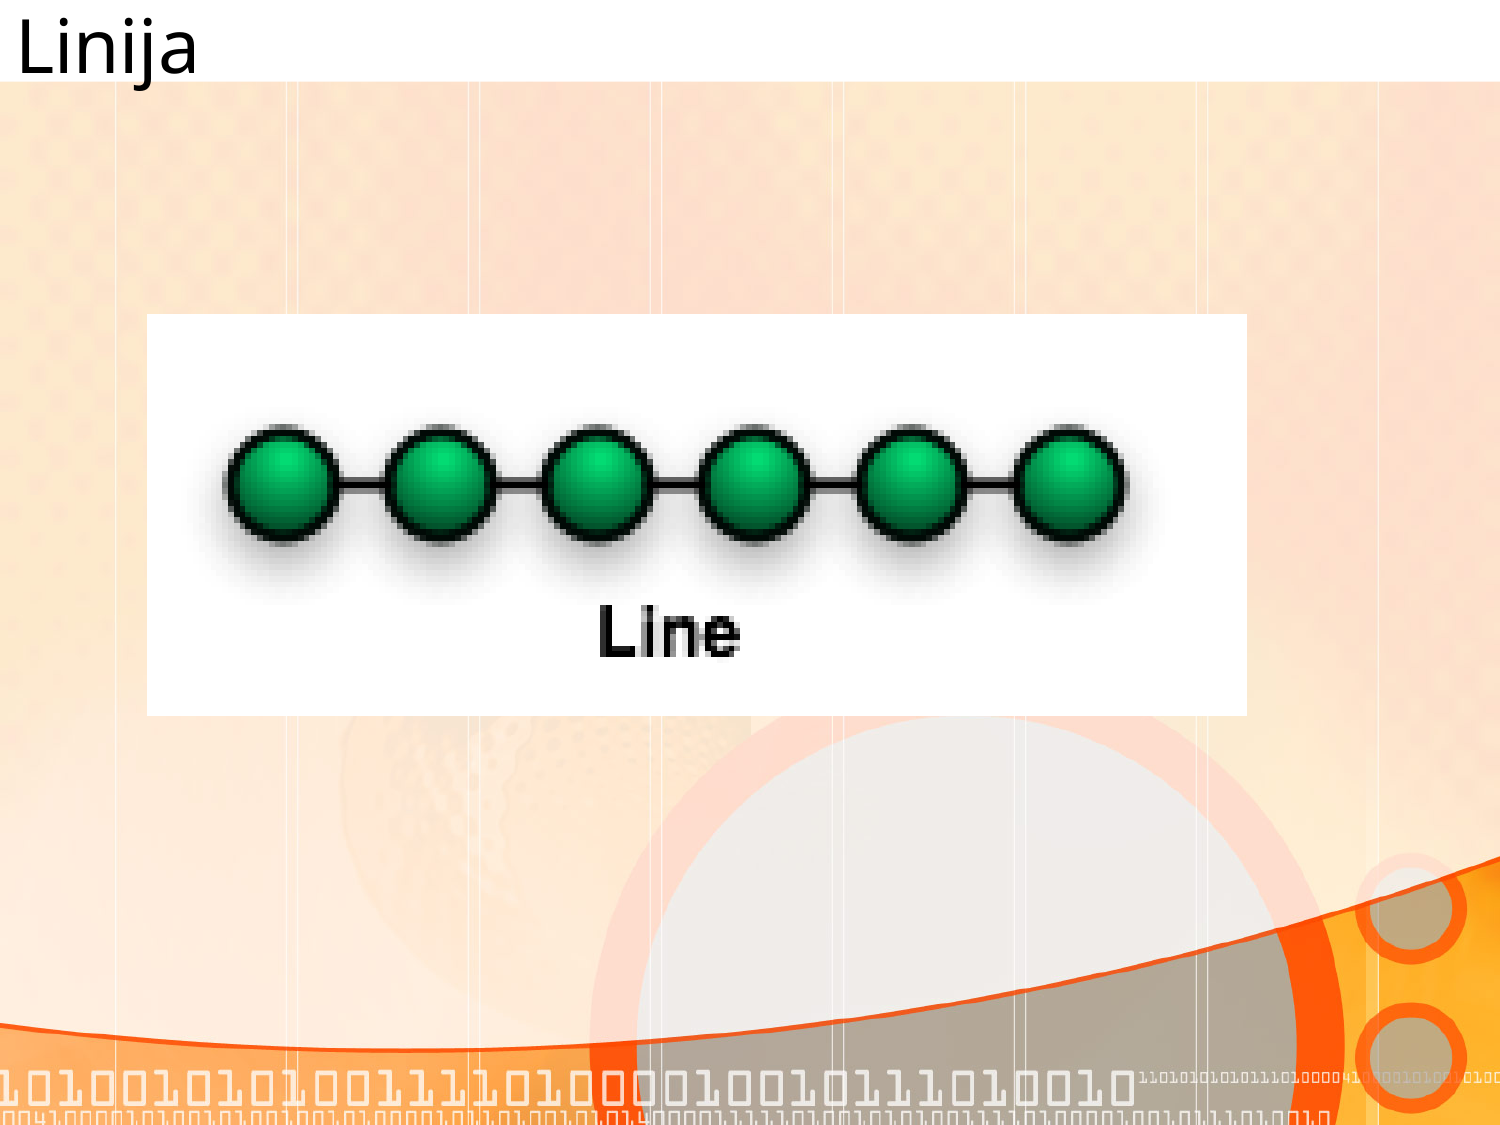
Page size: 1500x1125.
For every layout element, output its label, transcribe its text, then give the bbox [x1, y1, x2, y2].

picture [0, 100, 1500, 1125]
title Linija [0, 0, 1500, 100]
